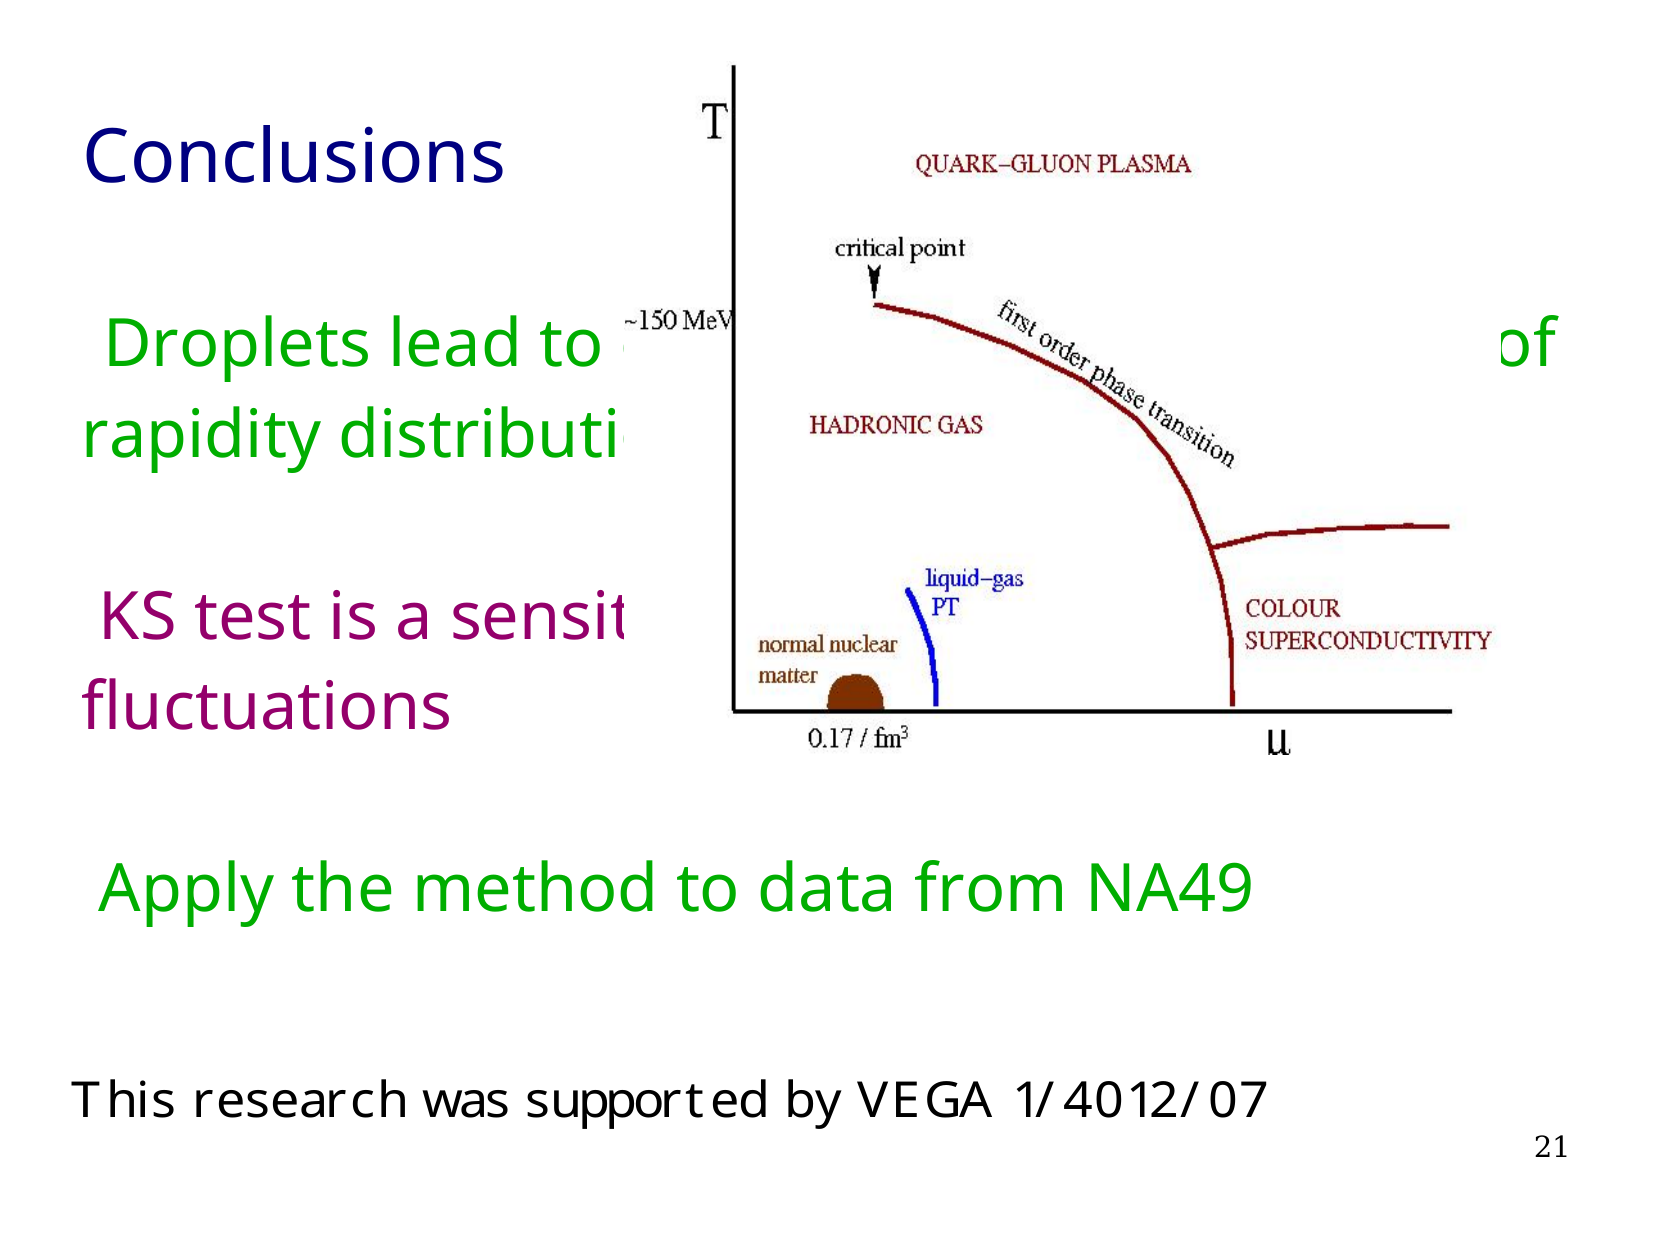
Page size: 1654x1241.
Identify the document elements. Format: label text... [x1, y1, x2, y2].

chart [324, 531, 1329, 710]
title Conclusions [82, 49, 1571, 257]
subtitle Droplets lead to event-by-event fluctuations of rapidity distributions KS test is a sensitive tool to study these fluctuations Apply the method to data from NA49 [81, 329, 679, 897]
text_box Droplets hee [679, 755, 709, 1062]
chart [70, 1062, 1493, 1168]
subtitle Droplets lead to event-by-event fluctuations of rapidity distributions KS test is a sensitive tool to study these fluctuations Apply the method to data from NA49 [709, 329, 1570, 897]
picture [624, 61, 1501, 755]
